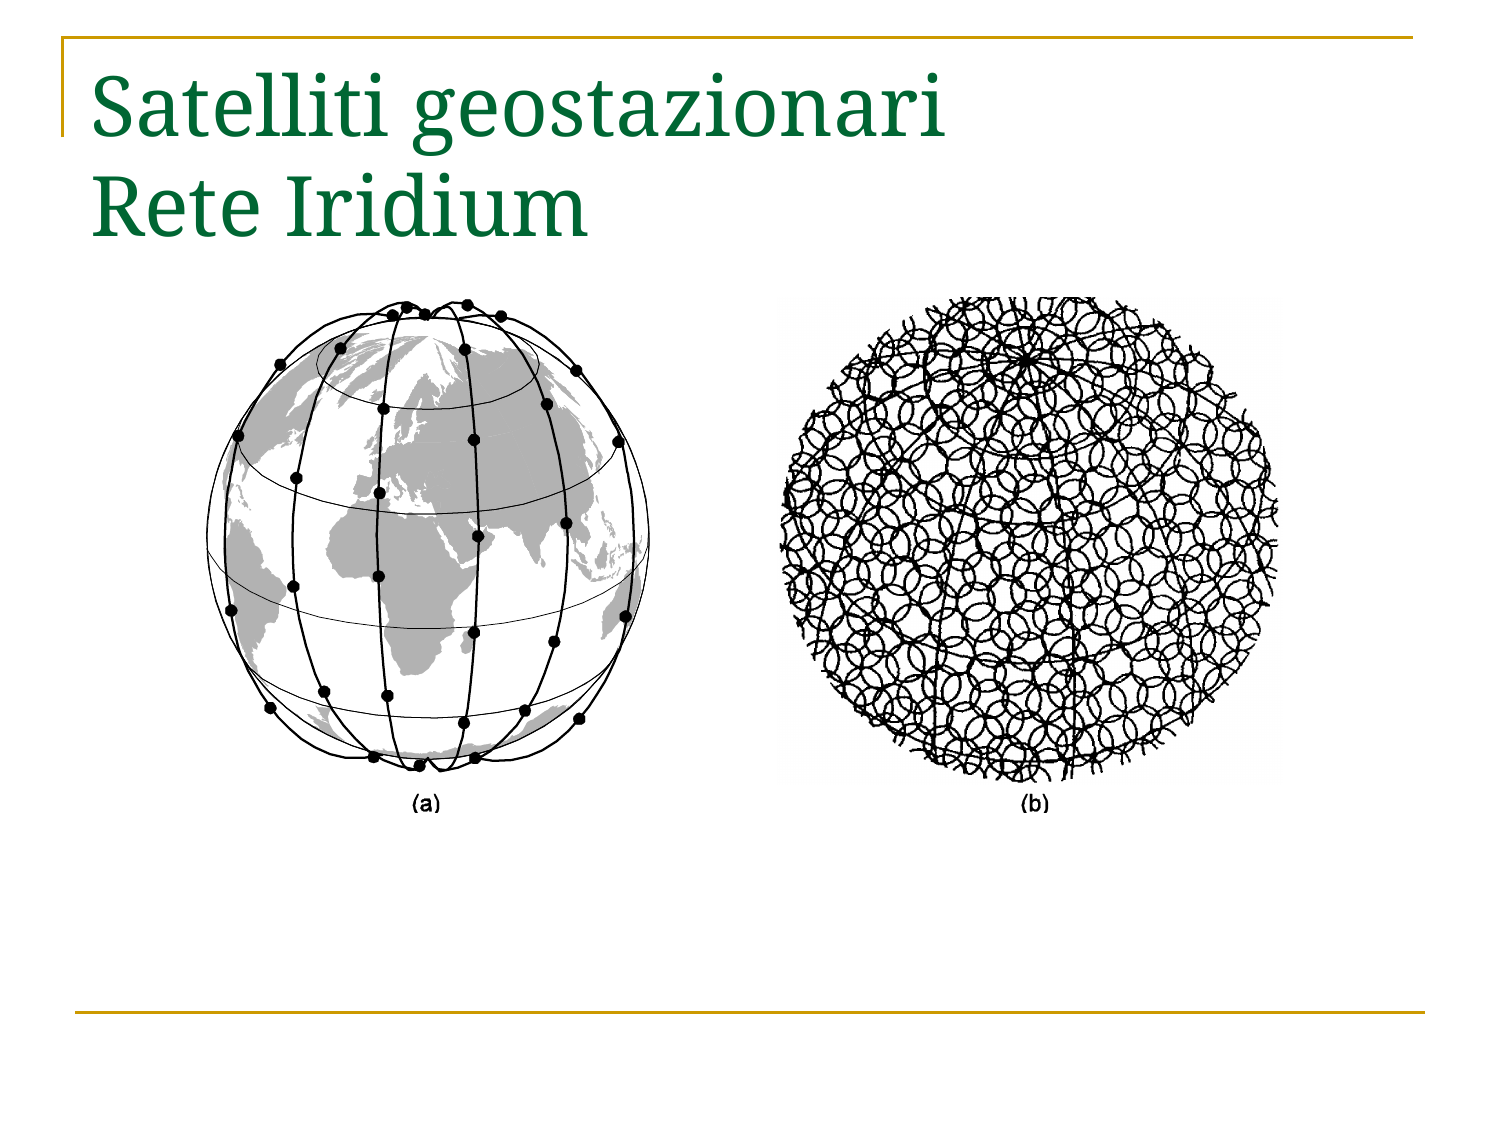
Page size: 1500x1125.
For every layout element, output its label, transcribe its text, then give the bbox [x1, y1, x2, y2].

picture [201, 297, 1283, 813]
title Satelliti geostazionari Rete Iridium [75, 45, 1426, 261]
